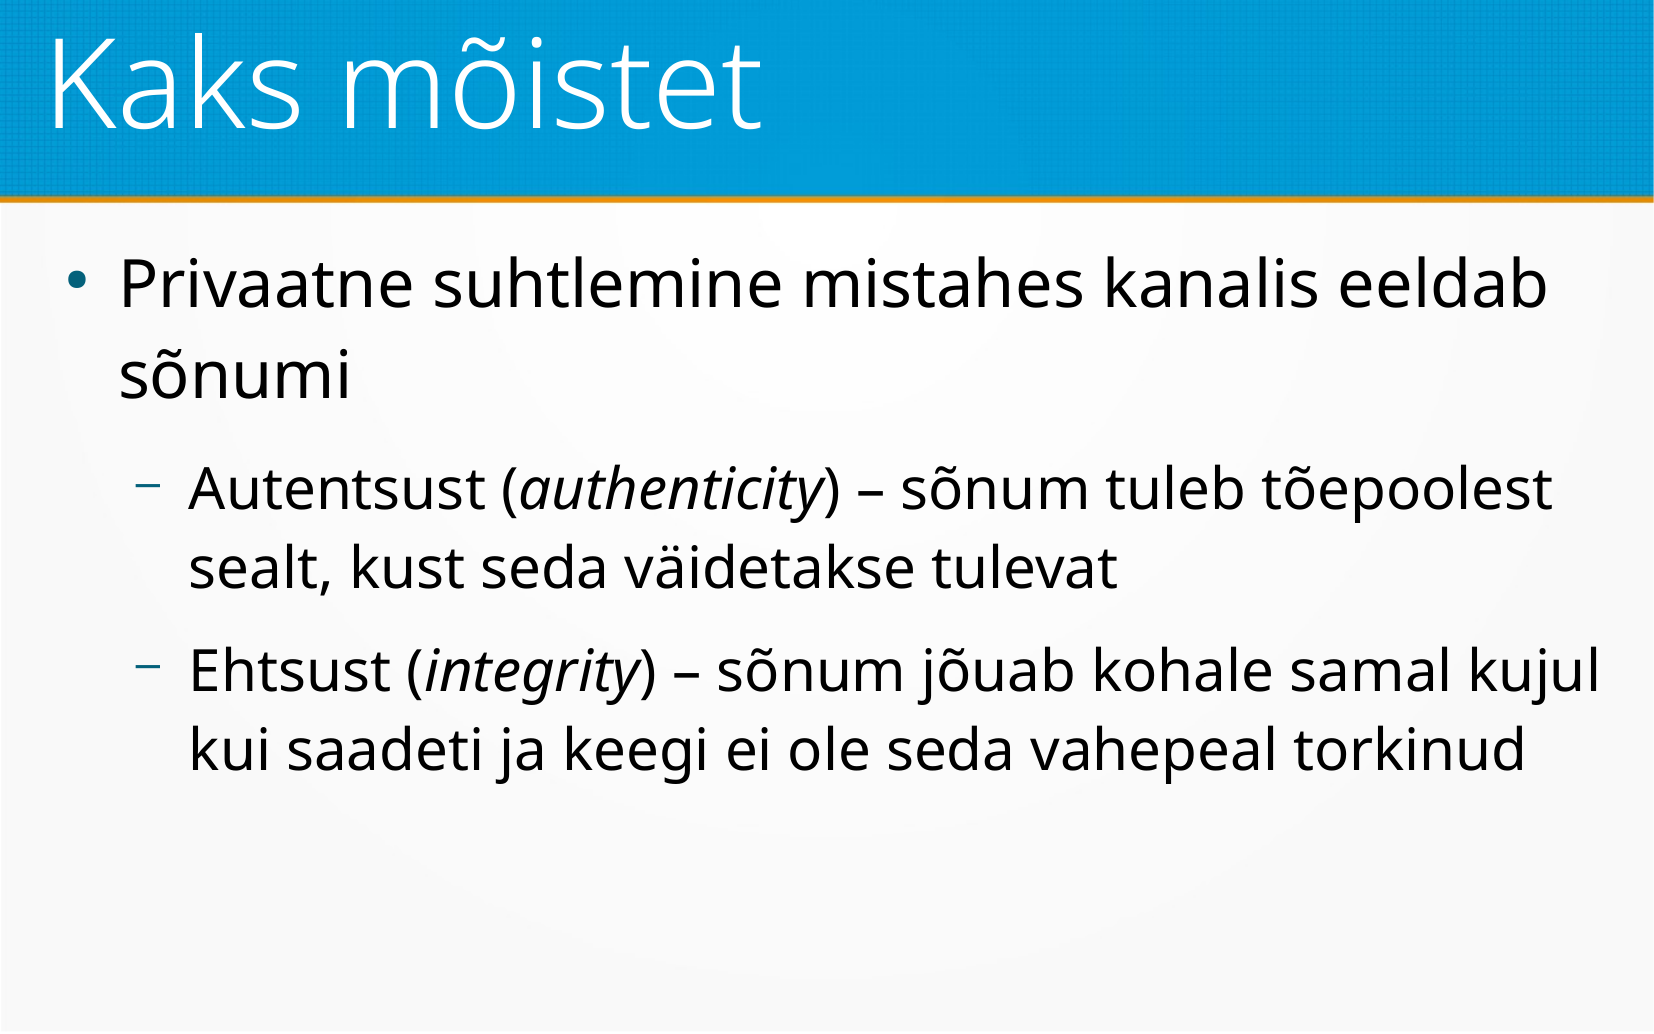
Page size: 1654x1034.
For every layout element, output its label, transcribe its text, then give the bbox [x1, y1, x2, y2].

list Privaatne suhtlemine mistahes kanalis eeldab sõnumi Autentsust (authenticity) – sõnum tuleb tõepoolest sealt, kust seda väidetakse tulevat Ehtsust (integrity) – sõnum jõuab kohale samal kujul kui saadeti ja keegi ei ole seda vahepeal torkinud [47, 236, 1607, 1002]
picture [0, 195, 1654, 1034]
title Kaks mõistet [43, 0, 1619, 166]
